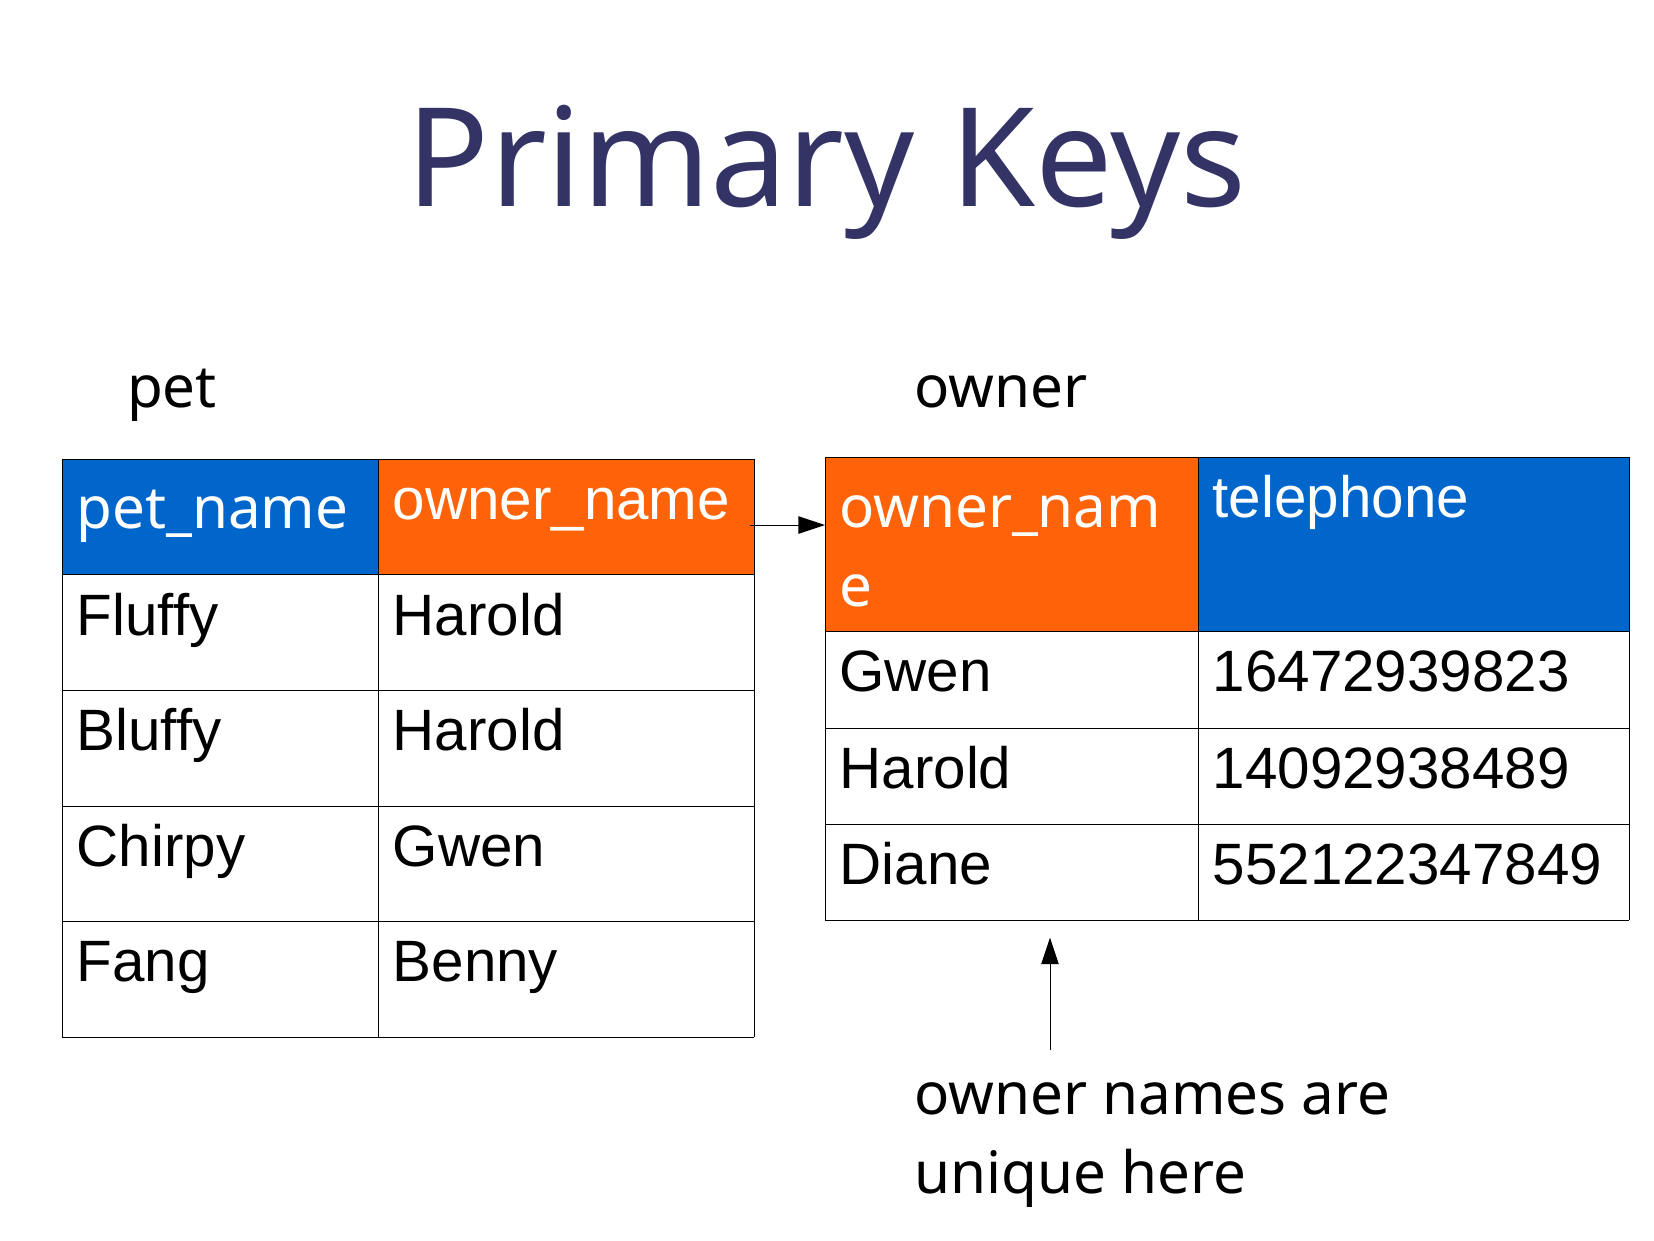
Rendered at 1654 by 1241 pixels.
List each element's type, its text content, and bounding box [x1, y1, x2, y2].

text_box pet [112, 337, 526, 424]
table_cell Harold [379, 575, 754, 690]
table_cell Chirpy [63, 807, 378, 921]
table_header telephone [1199, 458, 1629, 631]
table_cell Gwen [379, 807, 754, 921]
table_cell 16472939823 [1199, 632, 1629, 728]
table_cell 14092938489 [1199, 729, 1629, 824]
table_header owner_name [379, 460, 754, 574]
table_cell Benny [379, 922, 754, 1037]
table_cell Fang [63, 922, 378, 1037]
table_cell 552122347849 [1199, 825, 1629, 920]
text_box owner [900, 337, 1313, 424]
title Primary Keys [82, 49, 1571, 257]
table_cell Harold [379, 691, 754, 806]
table_cell Gwen [826, 632, 1198, 728]
table_cell Fluffy [63, 575, 378, 690]
table_header pet_name [63, 460, 378, 574]
table_cell Bluffy [63, 691, 378, 806]
table_cell Harold [826, 729, 1198, 824]
text_box owner names are unique here [900, 1044, 1438, 1201]
table_header owner_name [826, 458, 1198, 631]
table_cell Diane [826, 825, 1198, 920]
